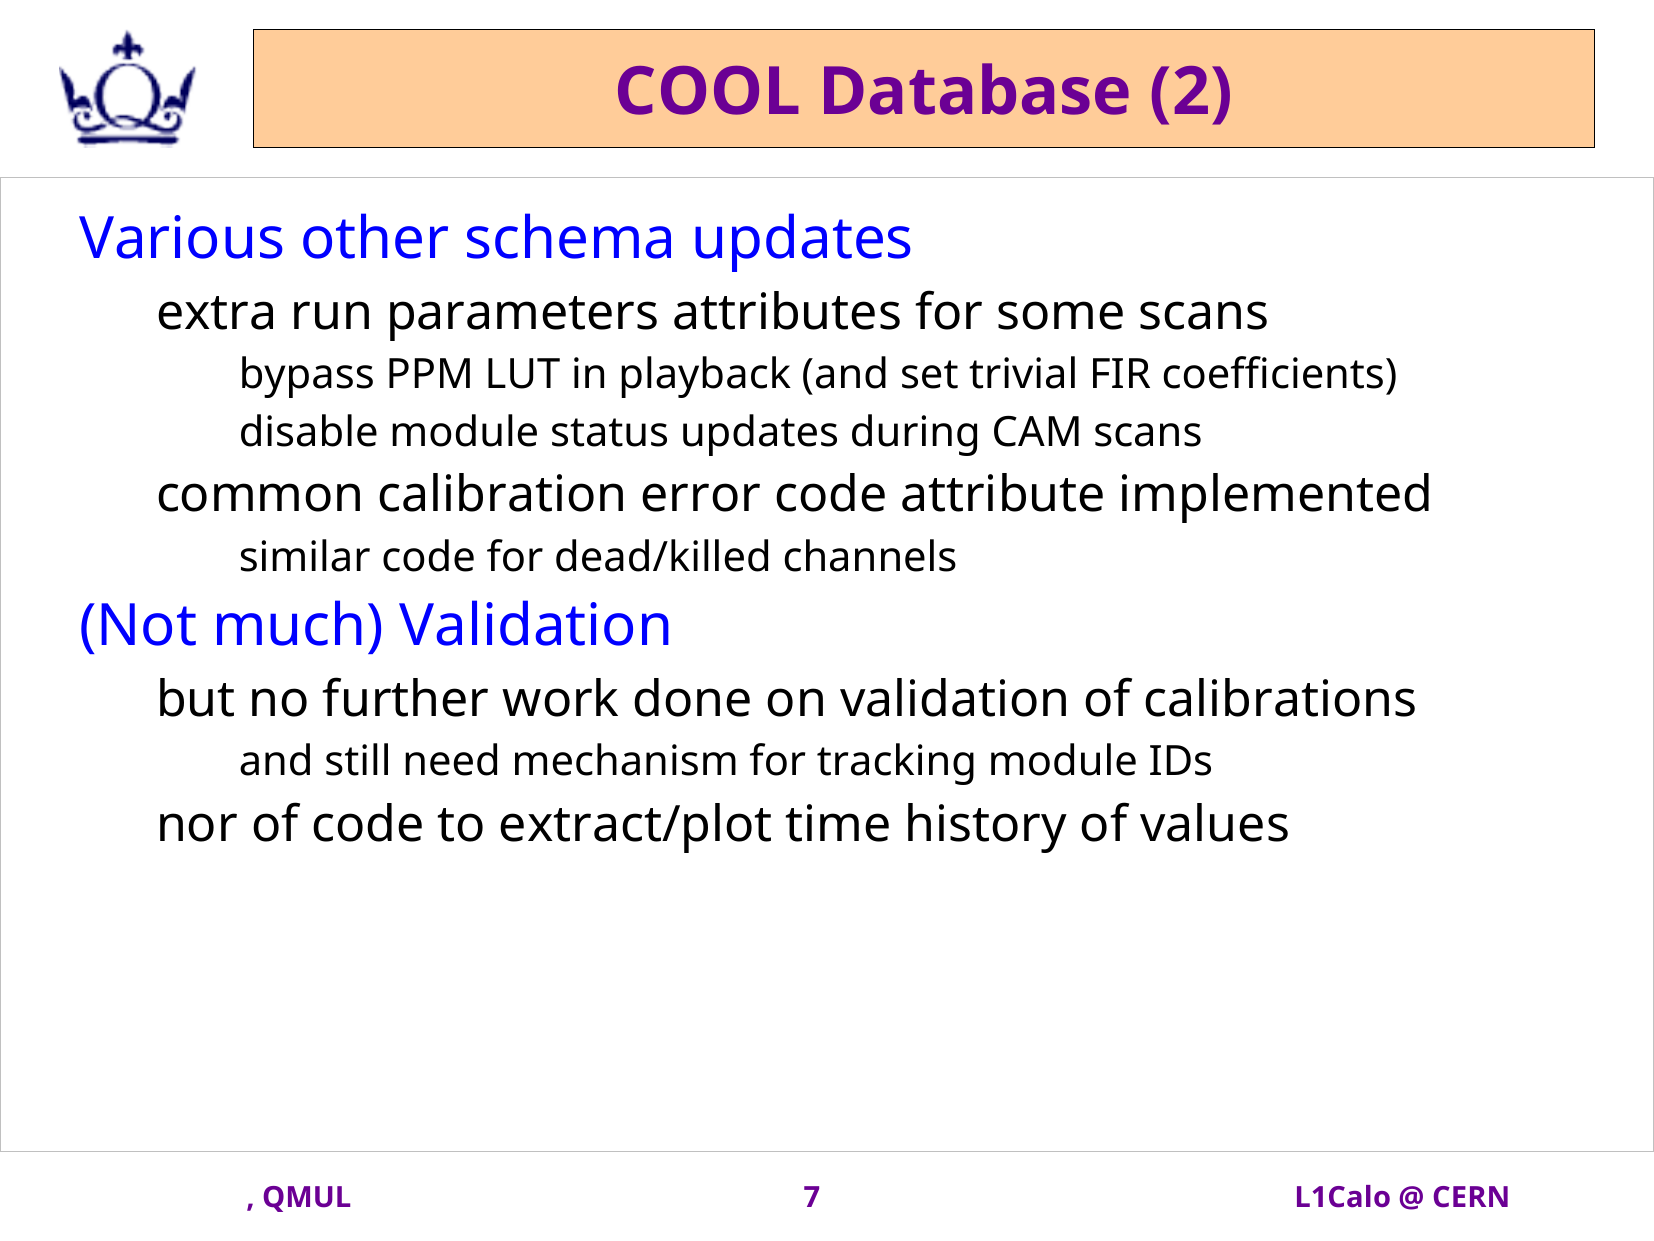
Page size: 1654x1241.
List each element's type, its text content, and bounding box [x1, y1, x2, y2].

list Various other schema updates extra run parameters attributes for some scans bypass PPM LUT in playback (and set trivial FIR coefficients) disable module status updates during CAM scans common calibration error code attribute implemented similar code for dead/killed channels (Not much) Validation but no further work done on validation of calibrations and still need mechanism for tracking module IDs nor of code to extract/plot time history of values [61, 196, 1605, 1117]
title COOL Database (2) [253, 29, 1595, 148]
picture [59, 29, 200, 148]
